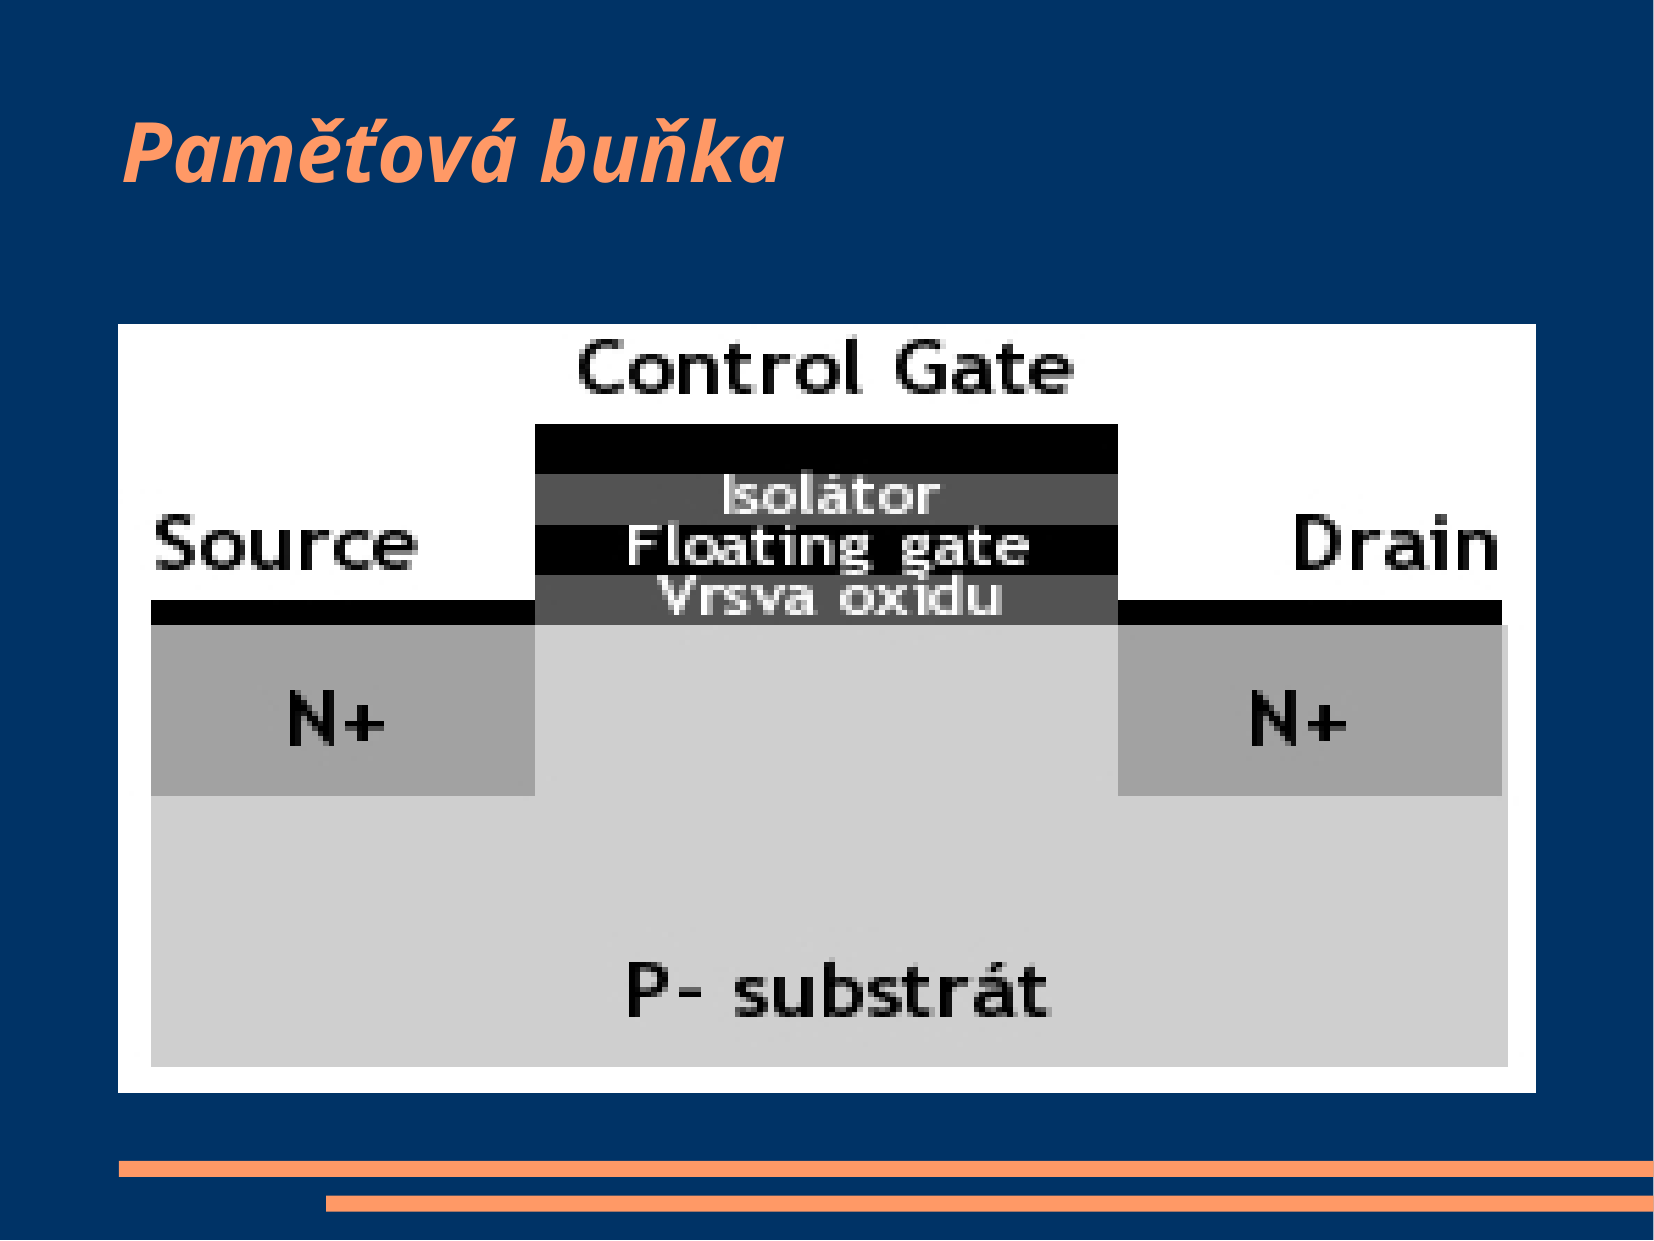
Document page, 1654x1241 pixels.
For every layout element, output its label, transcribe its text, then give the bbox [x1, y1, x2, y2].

picture [118, 324, 1536, 1093]
title Paměťová buňka [121, 46, 1534, 254]
